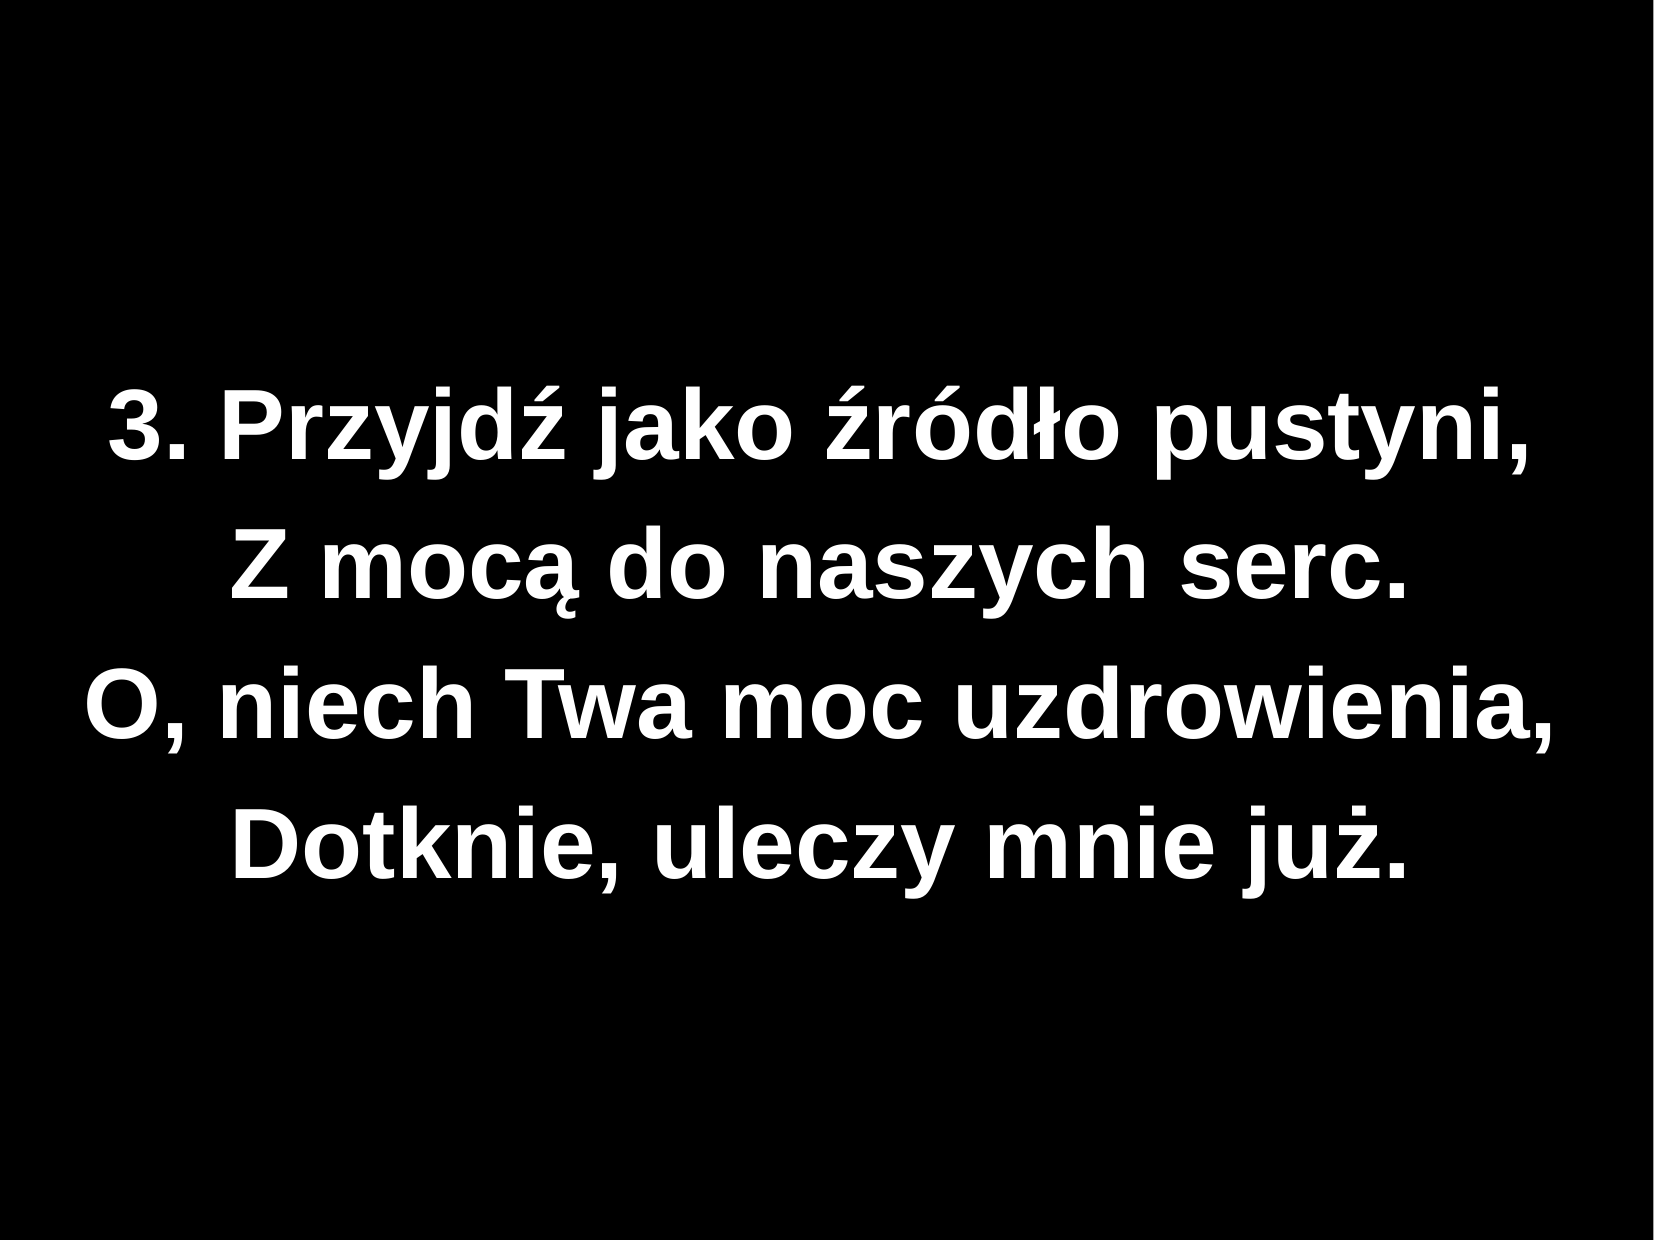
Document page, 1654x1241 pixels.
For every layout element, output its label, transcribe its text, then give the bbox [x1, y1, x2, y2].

subtitle 3. Przyjdź jako źródło pustyni, Z mocą do naszych serc. O, niech Twa moc uzdrowienia, Dotknie, uleczy mnie już. [0, 0, 1642, 1241]
